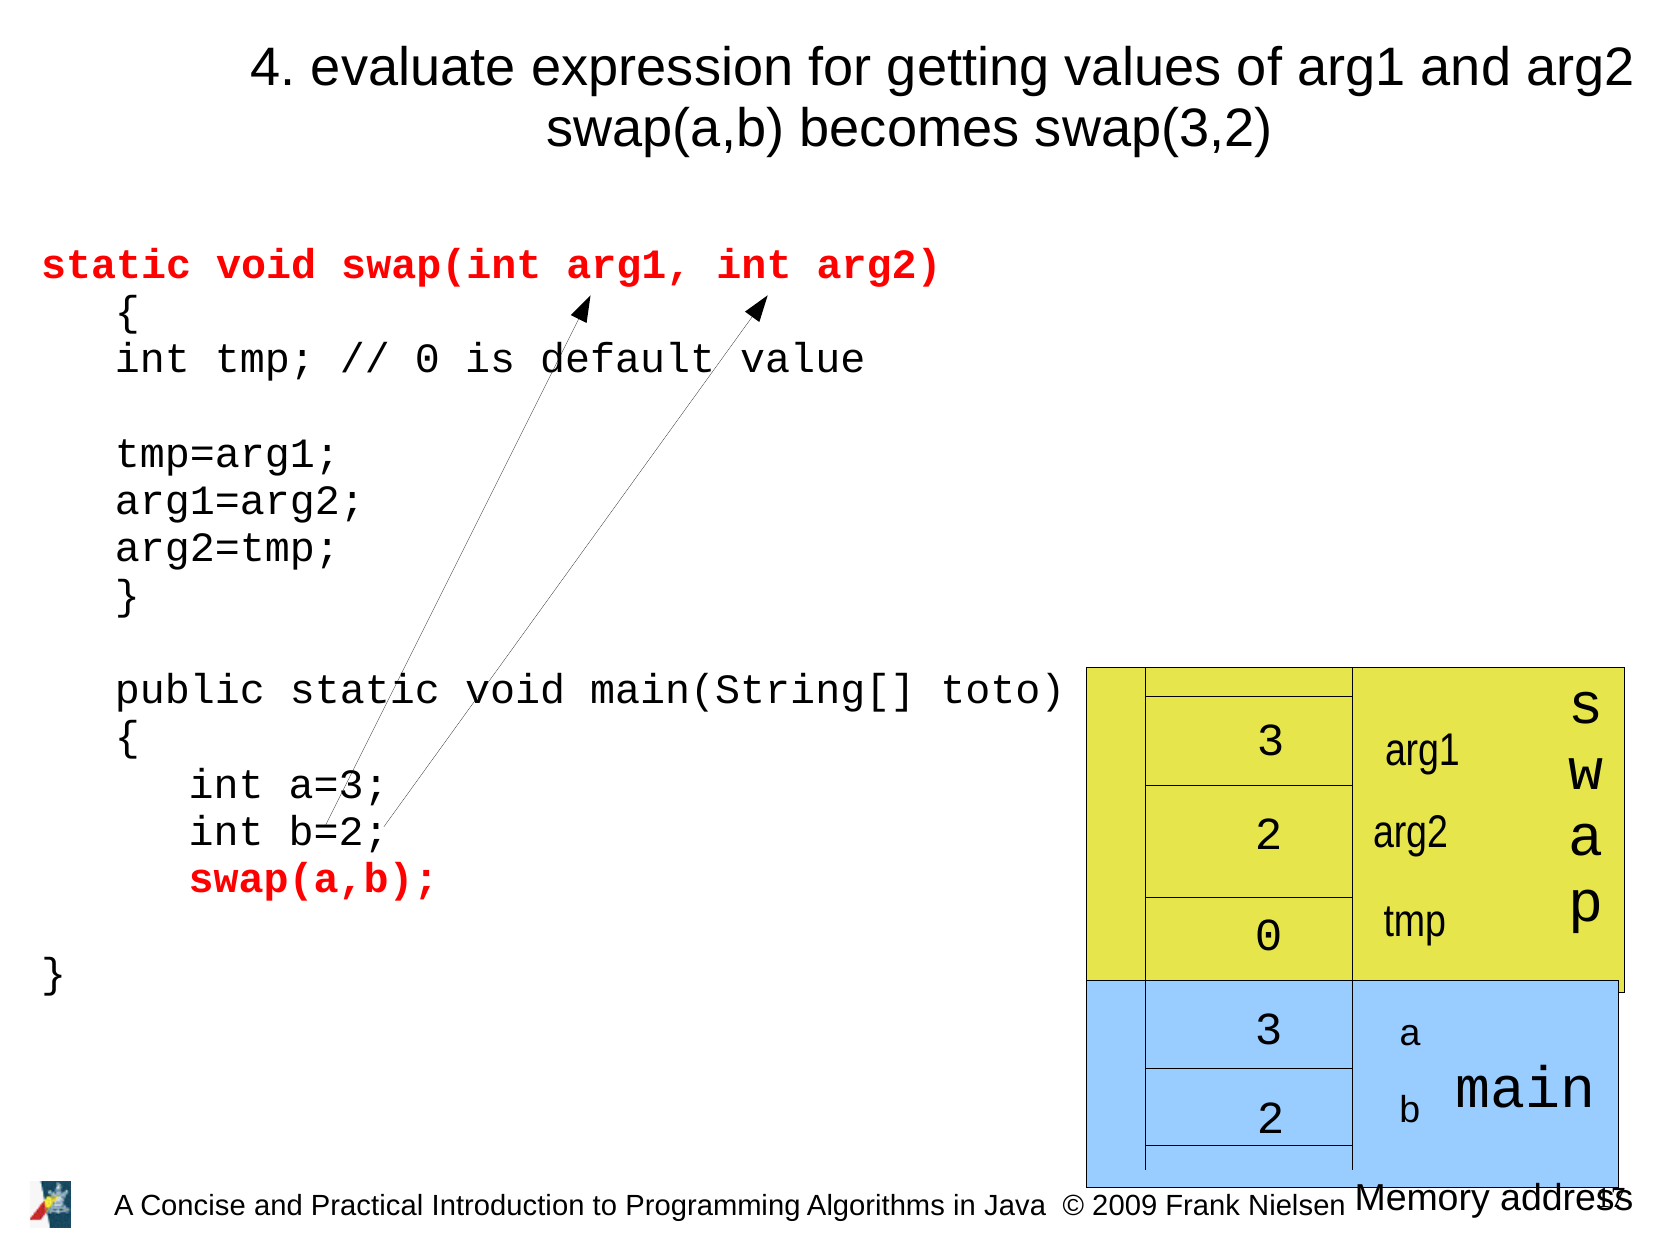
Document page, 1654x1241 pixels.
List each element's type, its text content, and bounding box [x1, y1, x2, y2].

text_box 0 [1240, 905, 1298, 969]
text_box [1086, 667, 1352, 1188]
text_box 4. evaluate expression for getting values of arg1 and arg2 swap(a,b) becomes swap(3,2) [236, 29, 1654, 325]
text_box [1146, 786, 1352, 897]
text_box [1146, 1069, 1352, 1145]
text_box swap [1553, 667, 1619, 934]
text_box [1146, 981, 1352, 1068]
text_box 3 [1240, 999, 1298, 1063]
text_box a [1384, 1003, 1436, 1061]
text_box 3 [1242, 710, 1300, 774]
text_box [1353, 667, 1625, 1169]
text_box 2 [1242, 1087, 1300, 1152]
text_box Memory address [1339, 1169, 1648, 1227]
text_box [1146, 667, 1352, 696]
text_box 2 [1240, 804, 1298, 869]
text_box [1146, 898, 1352, 980]
picture [29, 1181, 71, 1228]
text_box main [1440, 1051, 1611, 1129]
text_box arg2 [1358, 797, 1506, 886]
text_box [1146, 697, 1352, 785]
text_box tmp [1358, 885, 1477, 975]
text_box b [1384, 1080, 1436, 1138]
text_box arg1 [1358, 708, 1536, 798]
text_box static void swap(int arg1, int arg2) { int tmp; // 0 is default value tmp=arg1; arg1=arg2; arg2=tmp; } public static void main(String[] toto) { int a=3; int b=2; swap(a,b); } [26, 236, 1270, 974]
